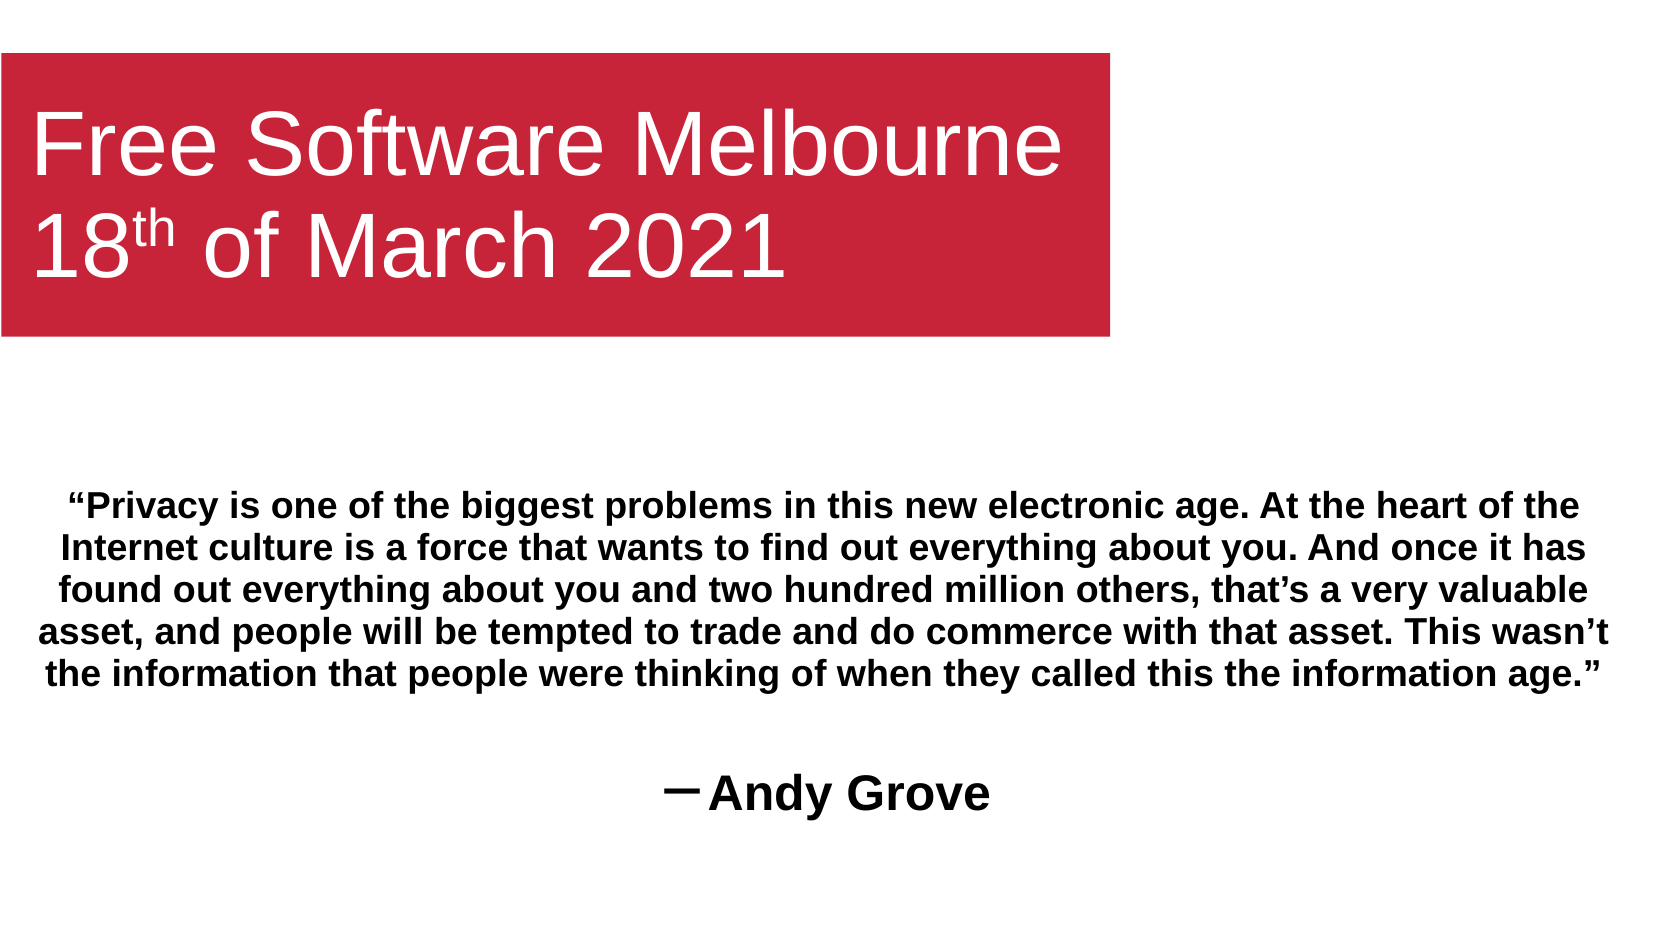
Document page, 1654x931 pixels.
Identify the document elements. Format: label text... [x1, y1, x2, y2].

subtitle “Privacy is one of the biggest problems in this new electronic age. At the heart of the Internet culture is a force that wants to find out everything about you. And once it has found out everything about you and two hundred million others, that’s a very valuable asset, and people will be tempted to trade and do commerce with that asset. This wasn’t the information that people were thinking of when they called this the information age.” －Andy Grove [18, 484, 1630, 895]
title Free Software Melbourne 18th of March 2021 [1, 53, 1111, 337]
